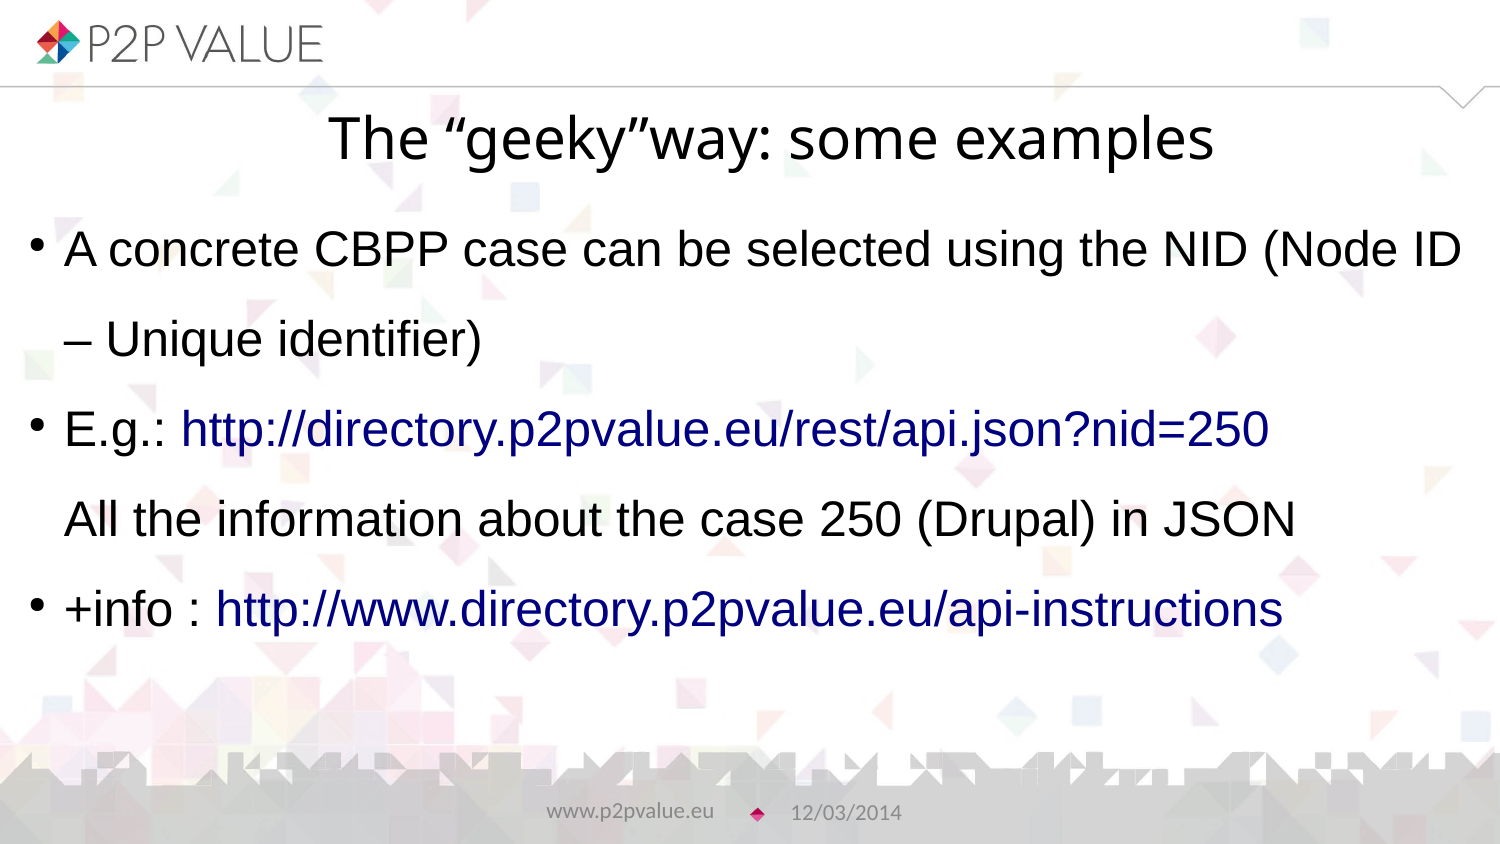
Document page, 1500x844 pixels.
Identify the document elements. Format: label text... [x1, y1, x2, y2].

subtitle A concrete CBPP case can be selected using the NID (Node ID – Unique identifier) E.g.: http://directory.p2pvalue.eu/rest/api.json?nid=250 All the information about the case 250 (Drupal) in JSON +info : http://www.directory.p2pvalue.eu/api-instructions [15, 180, 1496, 736]
title The “geeky”way: some examples [105, 92, 1441, 180]
picture [0, 0, 1500, 844]
text_box www.p2pvalue.eu [540, 789, 759, 829]
slide_number 12/03/2014 [777, 788, 1470, 834]
